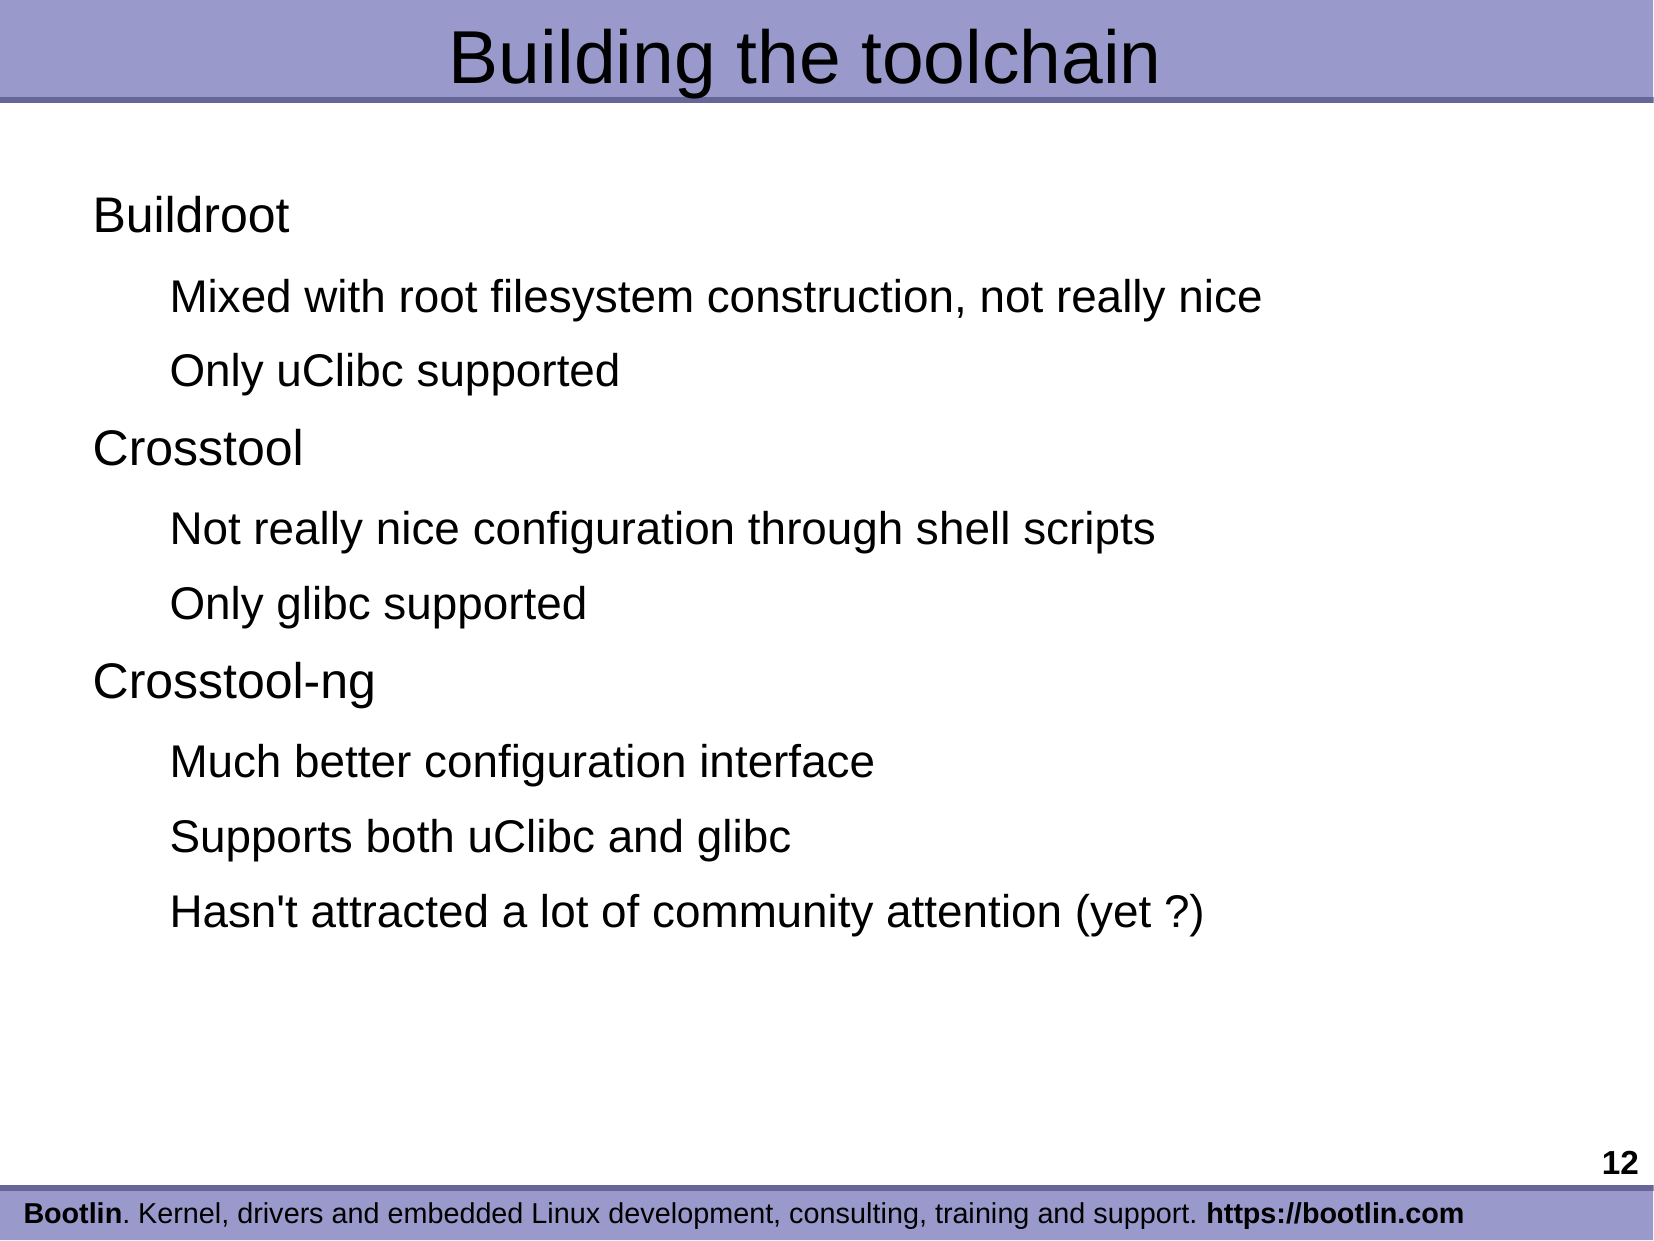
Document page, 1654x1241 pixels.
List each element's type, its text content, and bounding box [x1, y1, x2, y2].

list Buildroot Mixed with root filesystem construction, not really nice Only uClibc supported Crosstool Not really nice configuration through shell scripts Only glibc supported Crosstool-ng Much better configuration interface Supports both uClibc and glibc Hasn't attracted a lot of community attention (yet ?) [75, 187, 1613, 1038]
title Building the toolchain [60, 10, 1551, 104]
